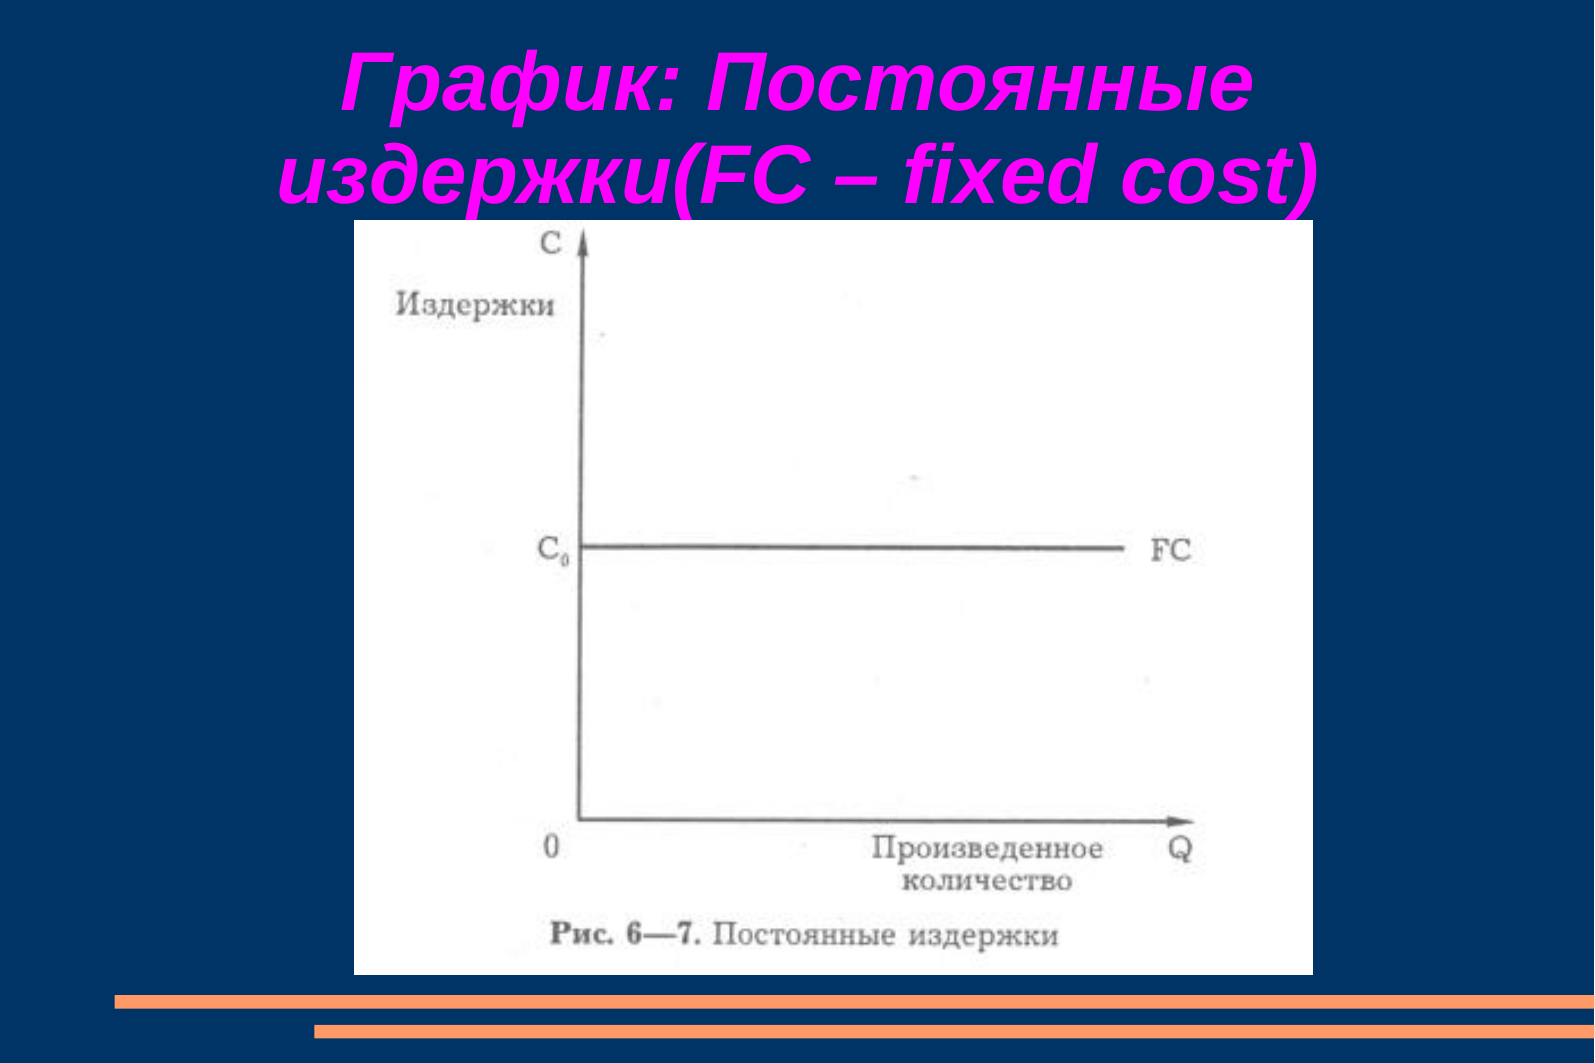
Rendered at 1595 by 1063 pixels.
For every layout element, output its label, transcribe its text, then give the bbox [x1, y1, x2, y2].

picture [354, 220, 1313, 975]
title График: Постоянные издержки(FC – fixed cost) [117, 35, 1479, 222]
